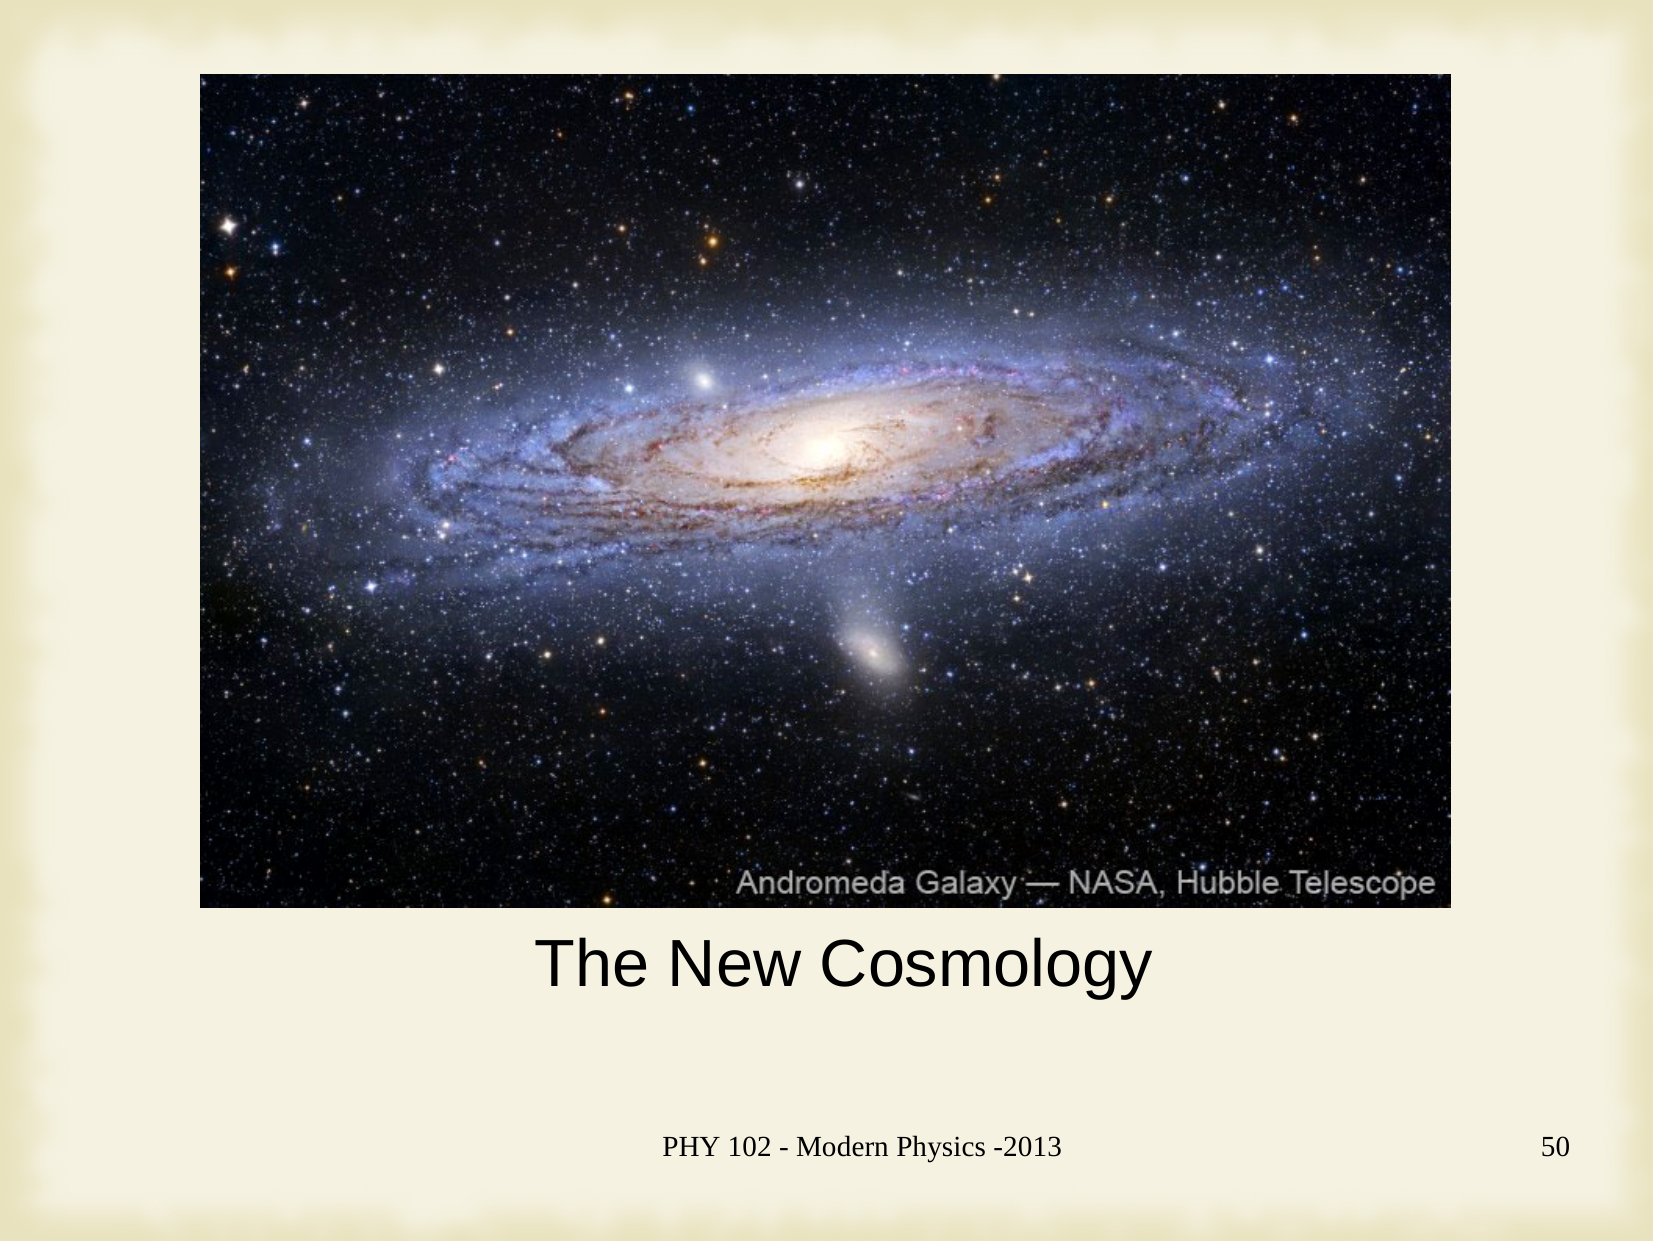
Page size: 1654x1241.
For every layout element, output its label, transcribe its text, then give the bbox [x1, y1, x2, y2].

subtitle The New Cosmology [82, 825, 1571, 1102]
picture [0, 0, 1653, 1241]
